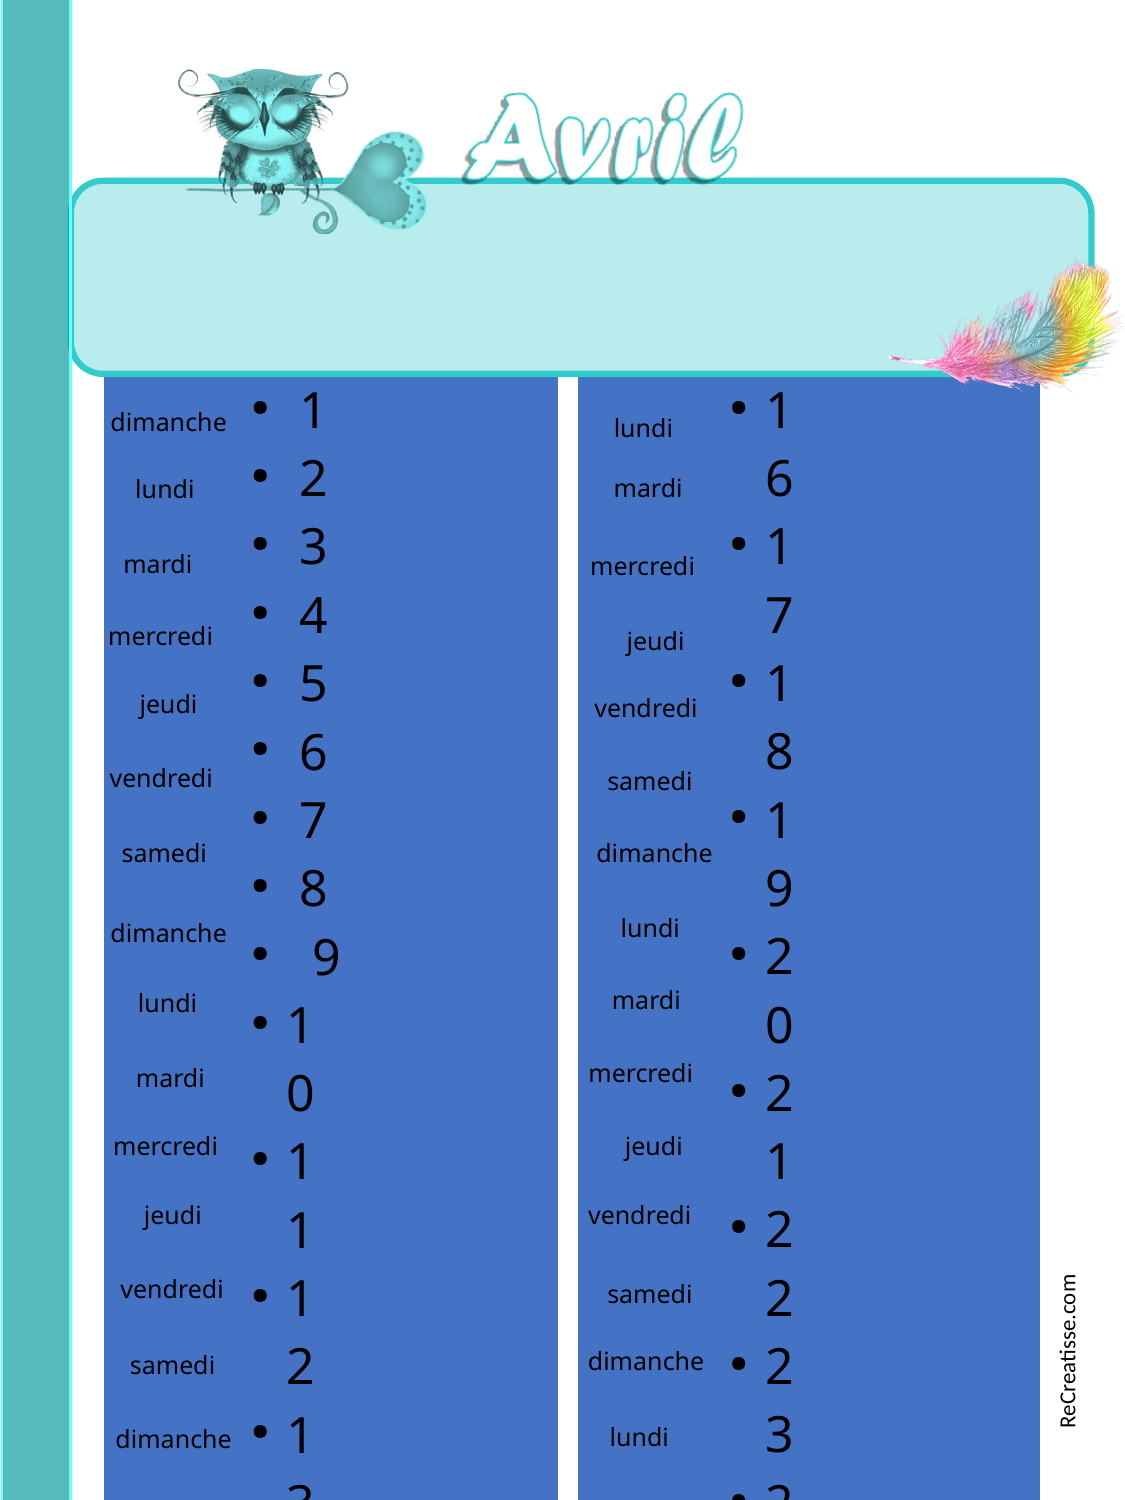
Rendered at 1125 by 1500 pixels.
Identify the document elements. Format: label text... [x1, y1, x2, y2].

table_cell 11 [251, 1126, 342, 1263]
text_box mardi [599, 465, 698, 510]
table_cell 5 [251, 648, 342, 717]
text_box lundi [595, 1414, 684, 1459]
text_box lundi [606, 905, 695, 950]
table_cell [578, 1194, 730, 1331]
table_cell [817, 785, 1040, 921]
table_cell 6 [251, 717, 342, 785]
table_cell [342, 921, 558, 990]
table_cell 2 [251, 443, 342, 512]
table_cell 24 [730, 1468, 817, 1500]
picture [449, 50, 1088, 217]
table_cell [104, 785, 251, 853]
table_cell 21 [730, 1058, 817, 1194]
table_cell 22 [730, 1194, 817, 1331]
table_cell [104, 580, 251, 648]
text_box dimanche [100, 1416, 247, 1461]
text_box samedi [107, 830, 222, 875]
text_box dimanche [573, 1338, 720, 1383]
table_cell [817, 1468, 1040, 1500]
table_cell 13 [251, 1400, 342, 1500]
text_box lundi [120, 466, 210, 511]
table_cell [578, 511, 730, 648]
text_box samedi [592, 758, 708, 803]
text_box jeudi [610, 1123, 698, 1168]
table_cell [342, 717, 558, 785]
table_cell 3 [251, 512, 342, 580]
table_cell 17 [730, 511, 817, 648]
table_cell 18 [730, 648, 817, 785]
table_cell 12 [251, 1263, 342, 1400]
table_cell [578, 921, 730, 1058]
table_header 1 [251, 375, 342, 443]
table_cell [104, 990, 251, 1126]
table_cell [342, 990, 558, 1126]
table_cell [342, 443, 558, 512]
table_cell [817, 921, 1040, 1058]
text_box lundi [123, 980, 213, 1025]
table_cell [104, 921, 251, 990]
table_cell [817, 1058, 1040, 1194]
text_box vendredi [105, 1266, 239, 1311]
table_cell 23 [730, 1331, 817, 1468]
table_cell 10 [251, 990, 342, 1126]
table_cell [817, 1194, 1040, 1331]
table_cell [578, 1468, 730, 1500]
picture [176, 69, 427, 234]
table_cell [342, 1400, 558, 1500]
text_box jeudi [125, 681, 213, 727]
table_cell [578, 1331, 730, 1468]
text_box ReCreatisse.com [1045, 1259, 1088, 1443]
table_cell [104, 717, 251, 785]
text_box samedi [592, 1271, 708, 1316]
table_header 16 [730, 375, 817, 511]
table_cell [342, 853, 558, 921]
table_header [817, 375, 1040, 511]
table_cell [104, 648, 251, 717]
text_box vendredi [573, 1192, 707, 1237]
text_box vendredi [95, 755, 228, 800]
table_cell [578, 1058, 730, 1194]
table_cell 20 [730, 921, 817, 1058]
table_cell [817, 511, 1040, 648]
table_cell [342, 1263, 558, 1400]
table_cell [104, 443, 251, 512]
table_cell 4 [251, 580, 342, 648]
table_cell [342, 785, 558, 853]
text_box mercredi [575, 543, 710, 588]
text_box mercredi [98, 1123, 233, 1168]
table_cell [578, 785, 730, 921]
table_cell [342, 580, 558, 648]
text_box mardi [108, 541, 208, 586]
table_header [578, 375, 730, 511]
text_box lundi [599, 405, 688, 451]
table_cell [342, 1126, 558, 1263]
table_cell 19 [730, 785, 817, 921]
text_box dimanche [581, 830, 728, 875]
text_box jeudi [129, 1192, 217, 1237]
text_box jeudi [612, 618, 700, 663]
text_box [2, 0, 1092, 1500]
table_cell [104, 512, 251, 580]
table_cell [104, 1126, 251, 1263]
text_box mardi [597, 977, 696, 1022]
table_header [104, 375, 251, 443]
table_cell [342, 648, 558, 717]
text_box dimanche [95, 399, 242, 444]
text_box mercredi [573, 1050, 708, 1095]
table_cell [104, 1400, 251, 1500]
picture [889, 257, 1125, 398]
table_cell [817, 648, 1040, 785]
table_cell 9 [251, 921, 342, 990]
table_cell [817, 1331, 1040, 1468]
table_cell [104, 1263, 251, 1400]
table_cell 7 [251, 785, 342, 853]
table_cell [342, 512, 558, 580]
text_box vendredi [579, 686, 713, 731]
table_cell 8 [251, 853, 342, 921]
text_box mardi [121, 1055, 220, 1100]
table_cell [104, 853, 251, 921]
text_box dimanche [95, 910, 242, 955]
text_box samedi [115, 1342, 231, 1387]
text_box mercredi [93, 613, 228, 658]
table_cell [578, 648, 730, 785]
table_header [342, 375, 558, 443]
